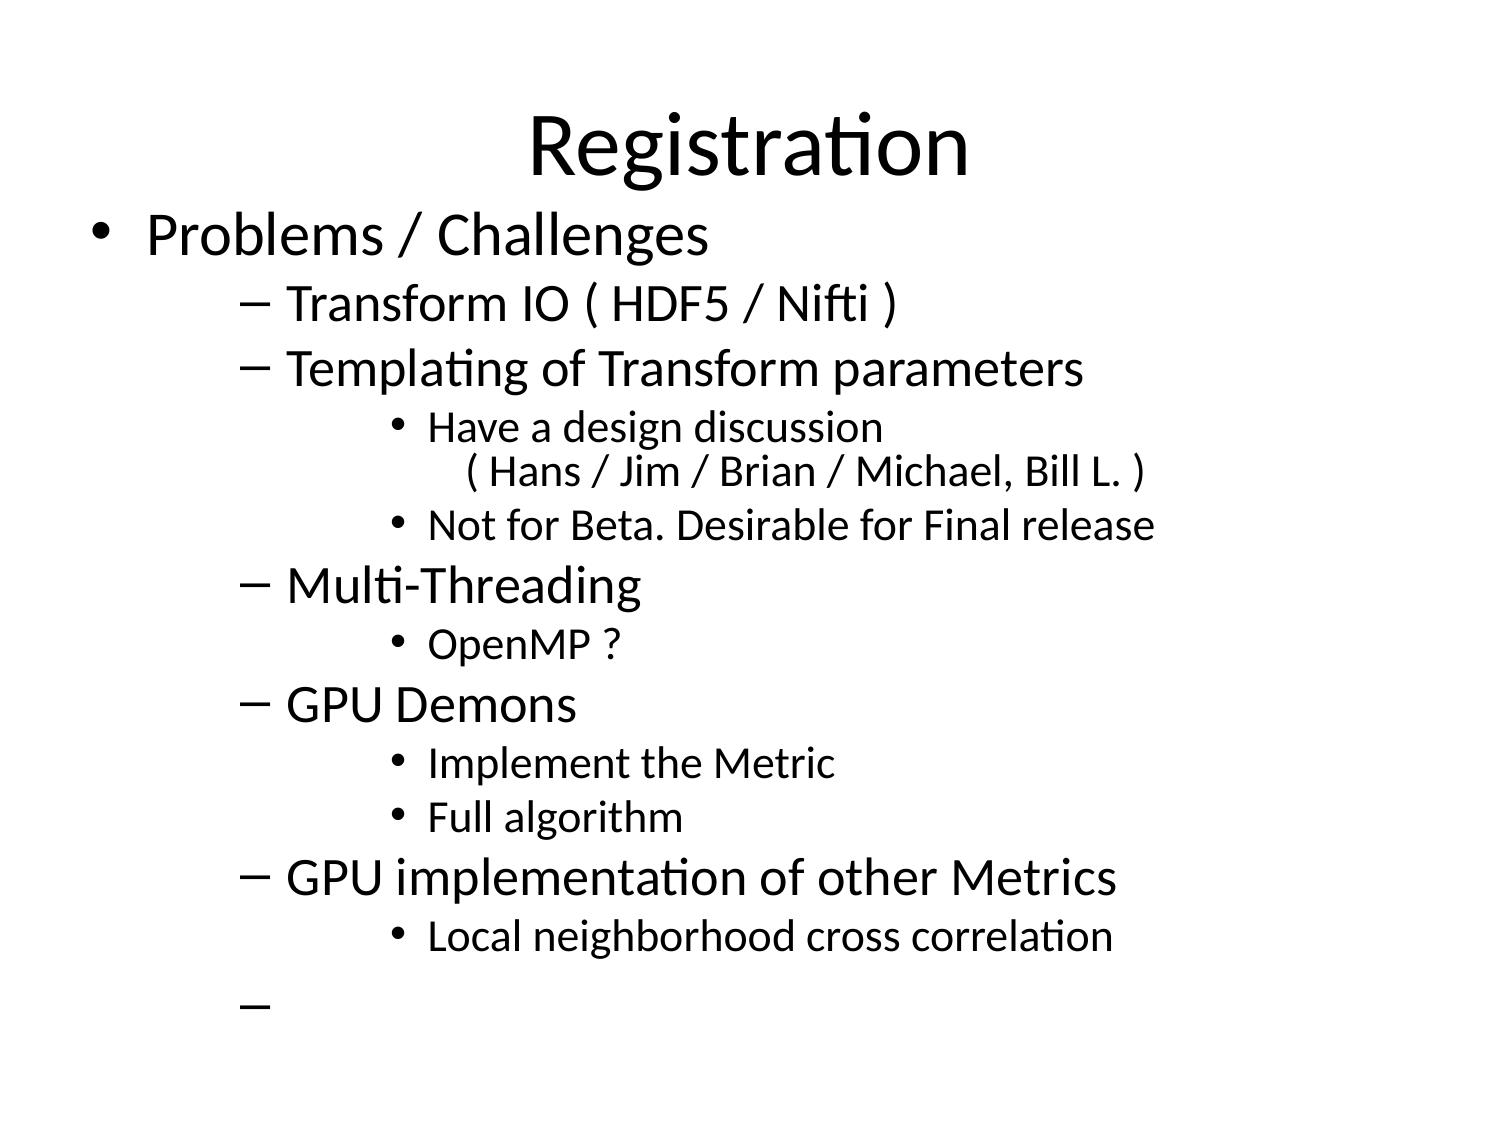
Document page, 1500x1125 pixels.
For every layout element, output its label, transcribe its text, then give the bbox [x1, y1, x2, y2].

title Registration [75, 45, 1426, 200]
list Problems / Challenges Transform IO ( HDF5 / Nifti ) Templating of Transform parameters Have a design discussion ( Hans / Jim / Brian / Michael, Bill L. ) Not for Beta. Desirable for Final release Multi-Threading OpenMP ? GPU Demons Implement the Metric Full algorithm GPU implementation of other Metrics Local neighborhood cross correlation [75, 200, 1426, 1038]
